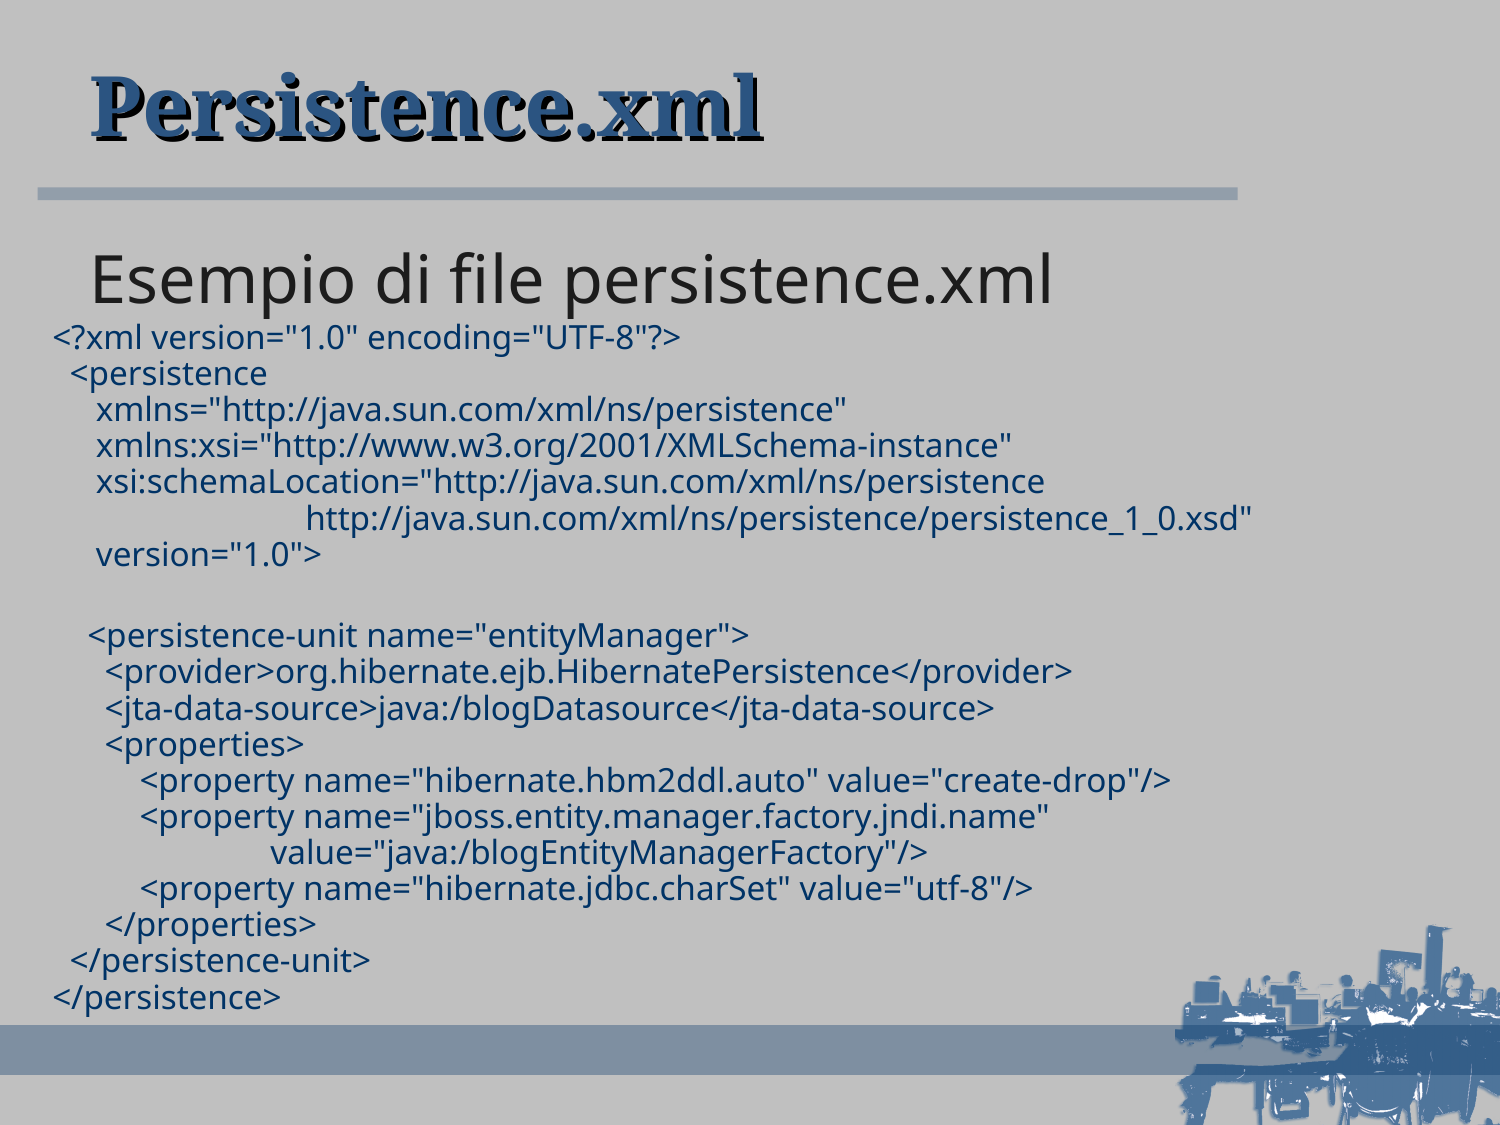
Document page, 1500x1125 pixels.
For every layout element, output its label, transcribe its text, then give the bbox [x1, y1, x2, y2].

text_box <?xml version="1.0" encoding="UTF-8"?> <persistence xmlns="http://java.sun.com/xml/ns/persistence" xmlns:xsi="http://www.w3.org/2001/XMLSchema-instance" xsi:schemaLocation="http://java.sun.com/xml/ns/persistence http://java.sun.com/xml/ns/persistence/persistence_1_0.xsd" version="1.0"> <persistence-unit name="entityManager"> <provider>org.hibernate.ejb.HibernatePersistence</provider> <jta-data-source>java:/blogDatasource</jta-data-source> <properties> <property name="hibernate.hbm2ddl.auto" value="create-drop"/> <property name="jboss.entity.manager.factory.jndi.name" value="java:/blogEntityManagerFactory"/> <property name="hibernate.jdbc.charSet" value="utf-8"/> </properties> </persistence-unit> </persistence> [37, 312, 1438, 1093]
list Esempio di file persistence.xml [75, 224, 1426, 312]
title Persistence.xml [75, 35, 1426, 174]
